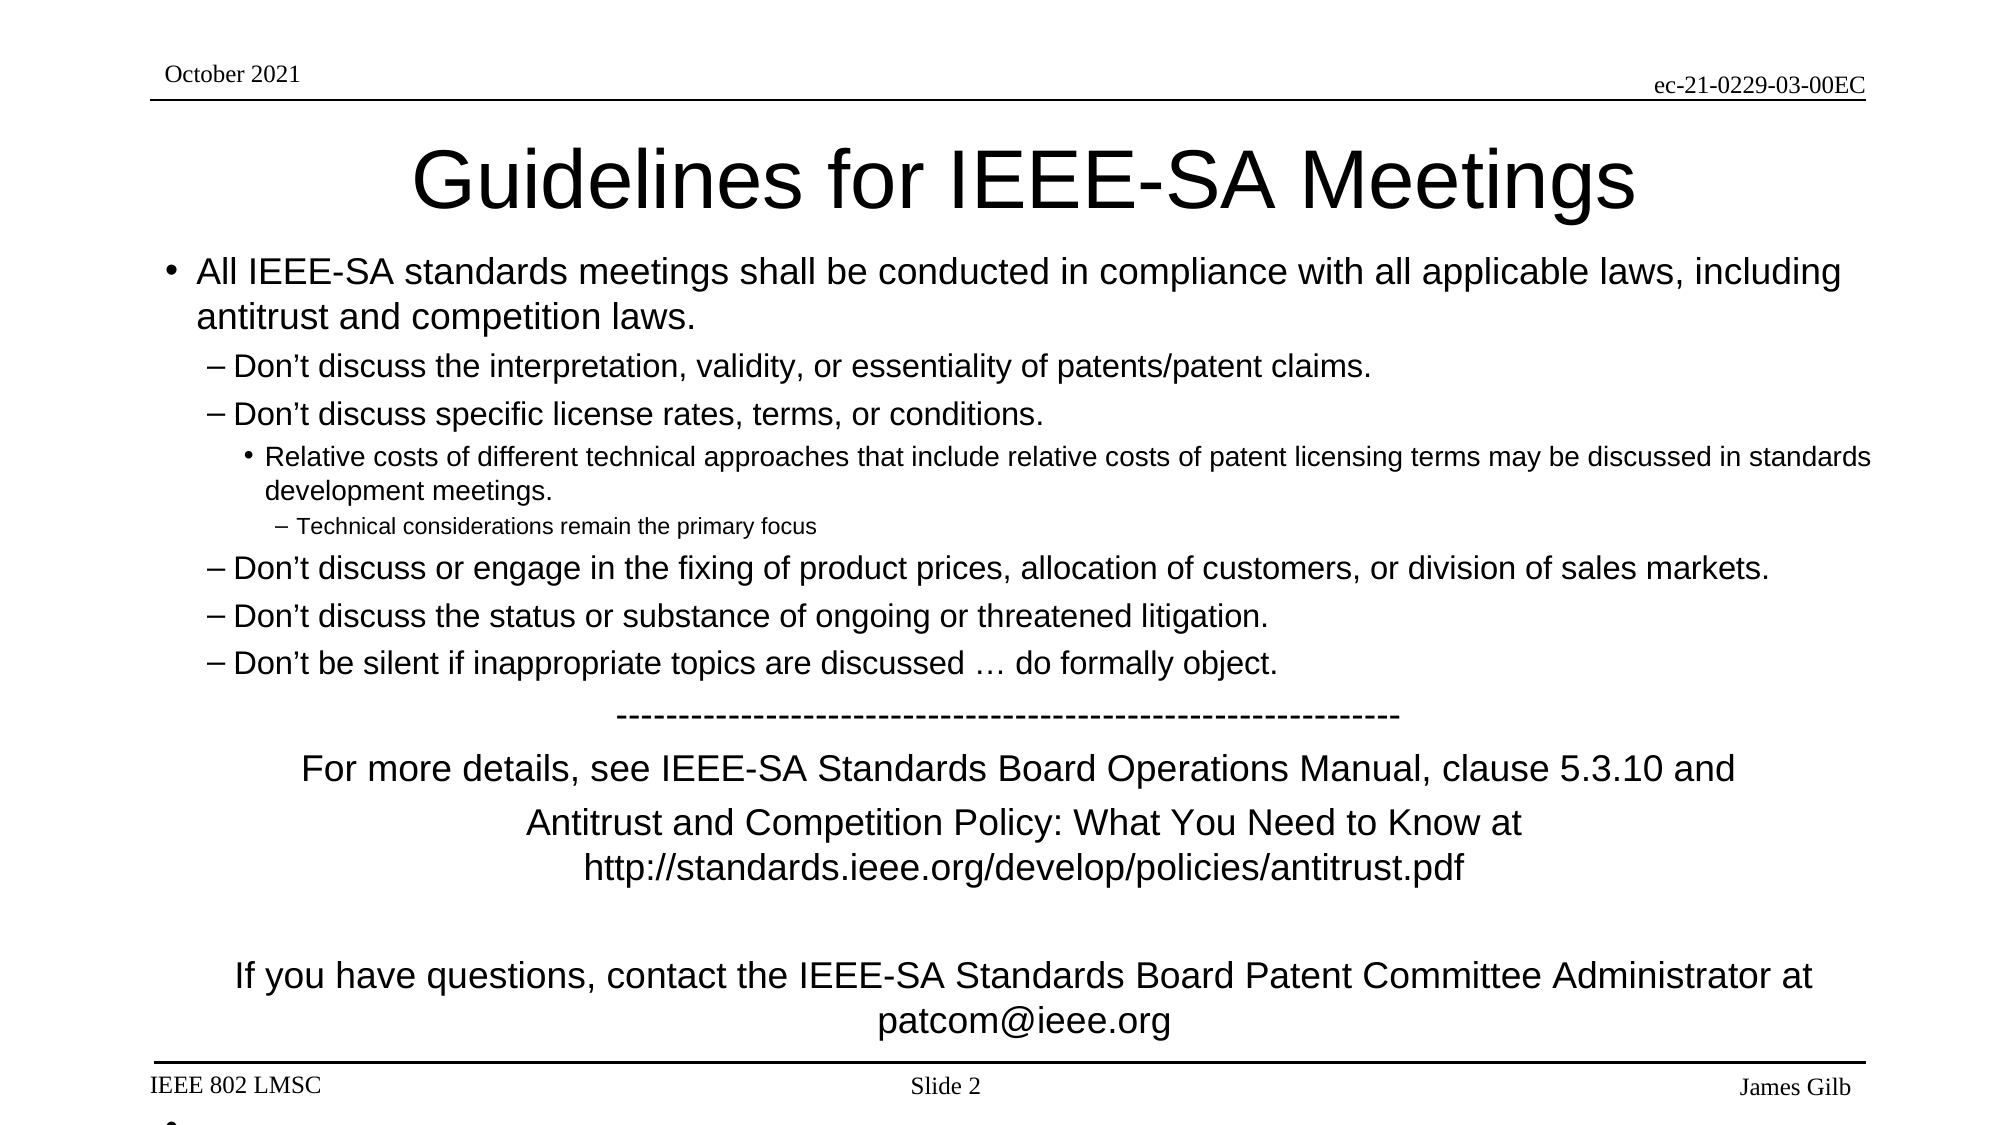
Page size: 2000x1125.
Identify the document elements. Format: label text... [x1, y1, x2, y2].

list All IEEE-SA standards meetings shall be conducted in compliance with all applicable laws, including antitrust and competition laws. Don’t discuss the interpretation, validity, or essentiality of patents/patent claims. Don’t discuss specific license rates, terms, or conditions. Relative costs of different technical approaches that include relative costs of patent licensing terms may be discussed in standards development meetings. Technical considerations remain the primary focus Don’t discuss or engage in the fixing of product prices, allocation of customers, or division of sales markets. Don’t discuss the status or substance of ongoing or threatened litigation. Don’t be silent if inappropriate topics are discussed … do formally object. --------------------------------------------------------------- For more details, see IEEE-SA Standards Board Operations Manual, clause 5.3.10 and Antitrust and Competition Policy: What You Need to Know at http://standards.ieee.org/develop/policies/antitrust.pdf If you have questions, contact the IEEE-SA Standards Board Patent Committee Administrator at patcom@ieee.org [149, 239, 1900, 1051]
title Guidelines for IEEE-SA Meetings [149, 112, 1900, 238]
